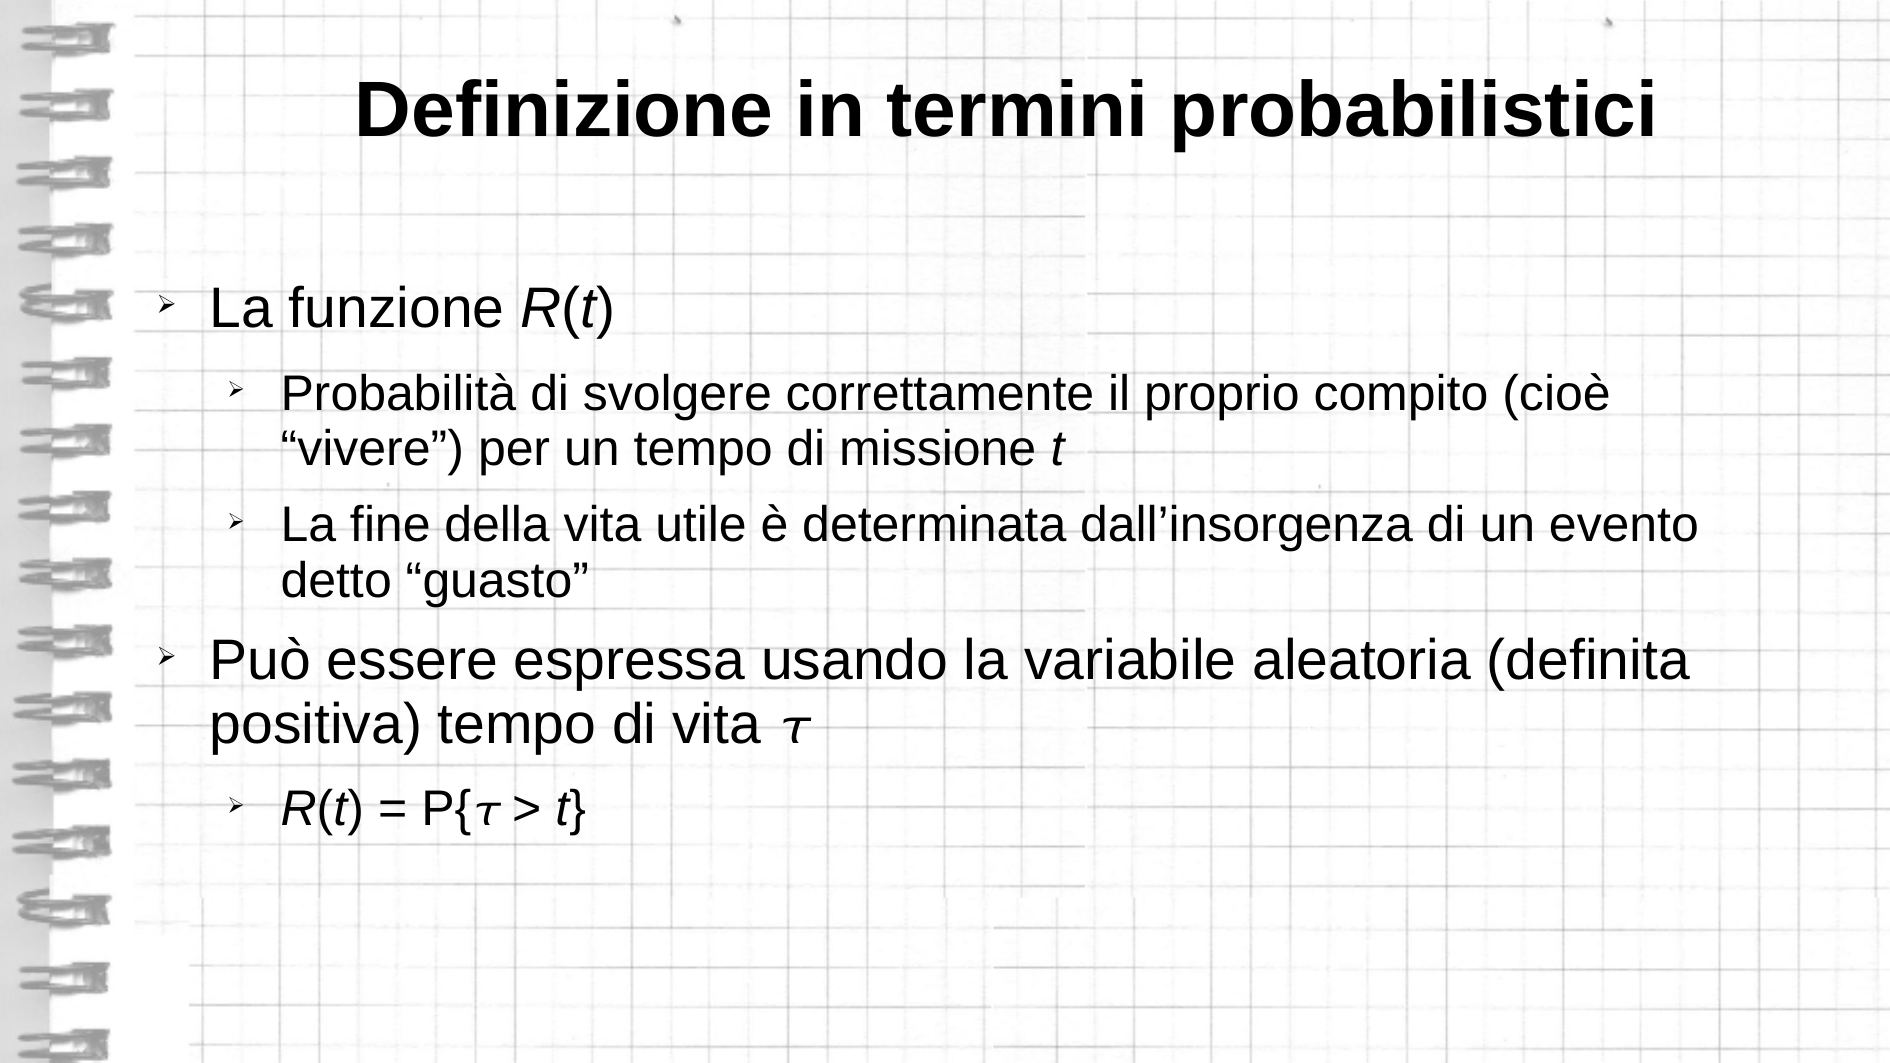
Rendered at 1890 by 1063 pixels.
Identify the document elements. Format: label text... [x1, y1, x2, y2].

picture [0, 0, 1890, 1063]
list La funzione R(t) Probabilità di svolgere correttamente il proprio compito (cioè “vivere”) per un tempo di missione t La fine della vita utile è determinata dall’insorgenza di un evento detto “guasto” Può essere espressa usando la variabile aleatoria (definita positiva) tempo di vita  R(t) = P{ > t} [138, 276, 1784, 958]
title Definizione in termini probabilistici [124, 20, 1890, 198]
